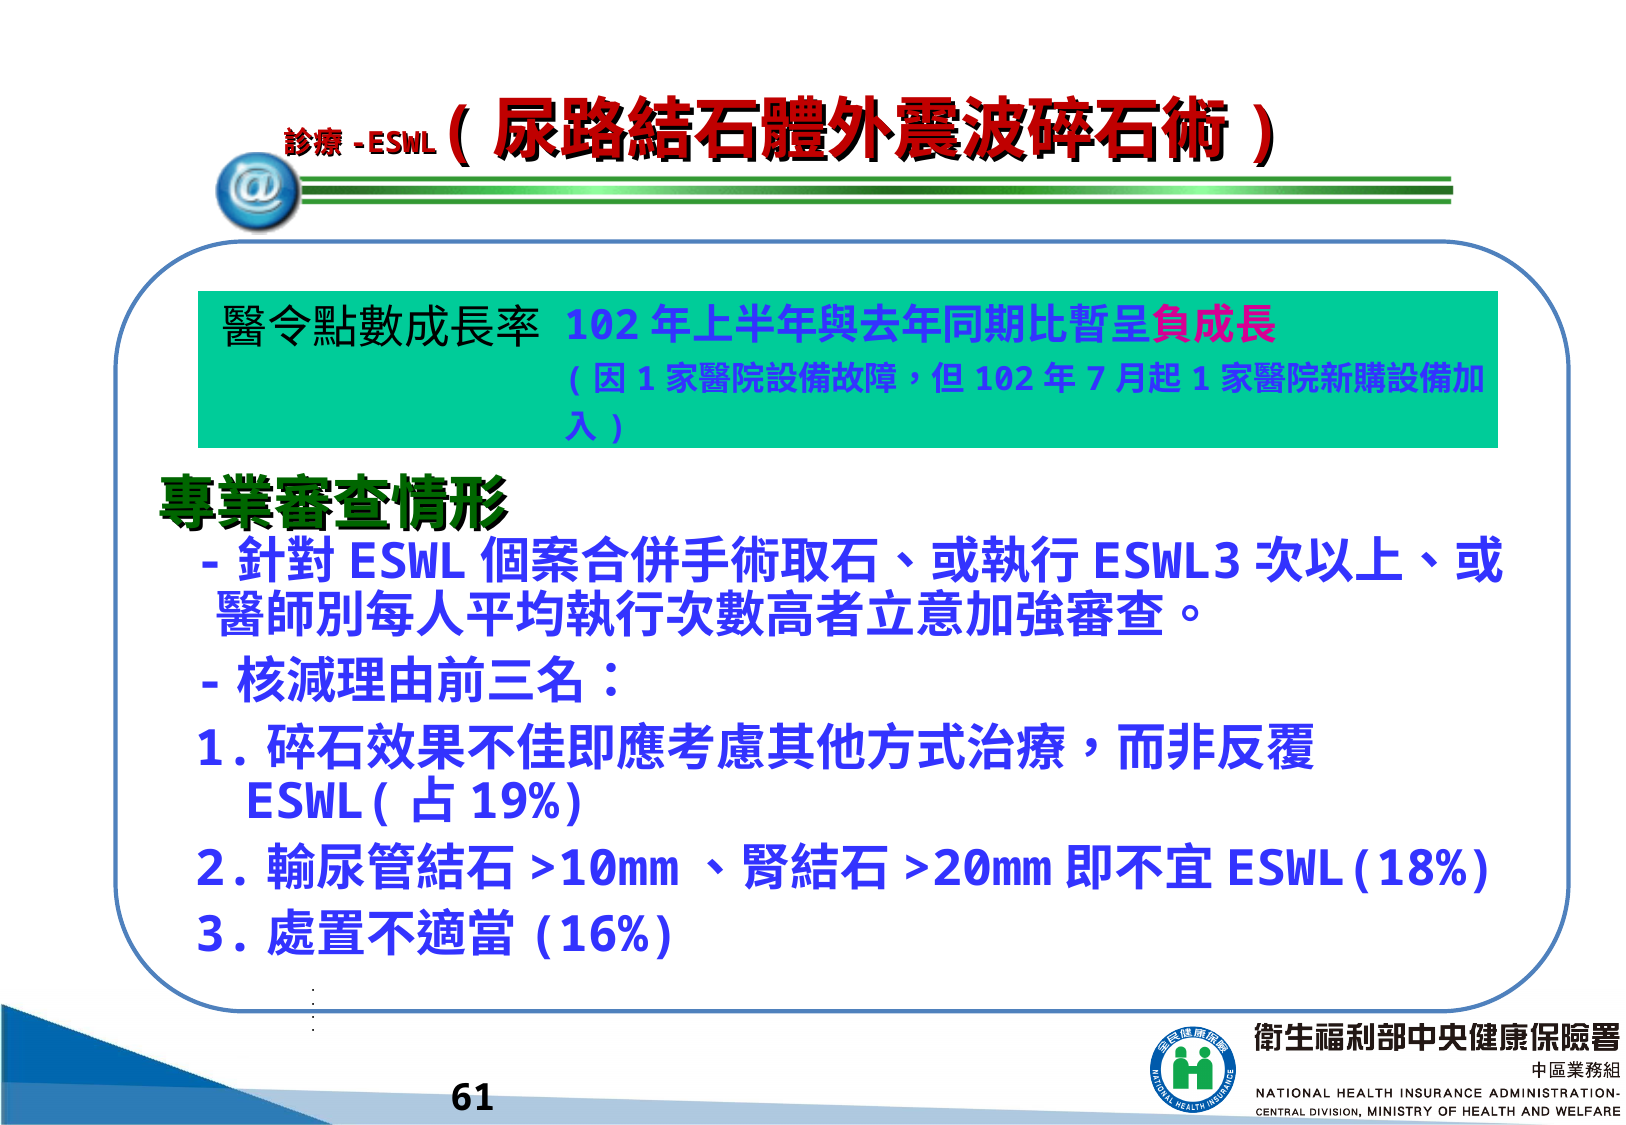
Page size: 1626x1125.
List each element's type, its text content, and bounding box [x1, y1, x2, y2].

text_box 專業審查情形 -針對ESWL個案合併手術取石、或執行ESWL3次以上、或醫師別每人平均執行次數高者立意加強審查。 -核減理由前三名： 1.碎石效果不佳即應考慮其他方式治療，而非反覆ESWL(占19%) 2.輸尿管結石>10mm、腎結石>20mm即不宜ESWL(18%) 3.處置不適當(16%) [115, 241, 1569, 1012]
title 診療-ESWL(尿路結石體外震波碎石術) [268, 32, 1510, 221]
table_header 醫令點數成長率 [198, 291, 564, 448]
text_box [435, 1065, 815, 1125]
table_header 102年上半年與去年同期比暫呈負成長 (因1家醫院設備故障，但102年7月起1家醫院新購設備加入) [564, 291, 1498, 448]
text_box [268, 79, 1625, 268]
